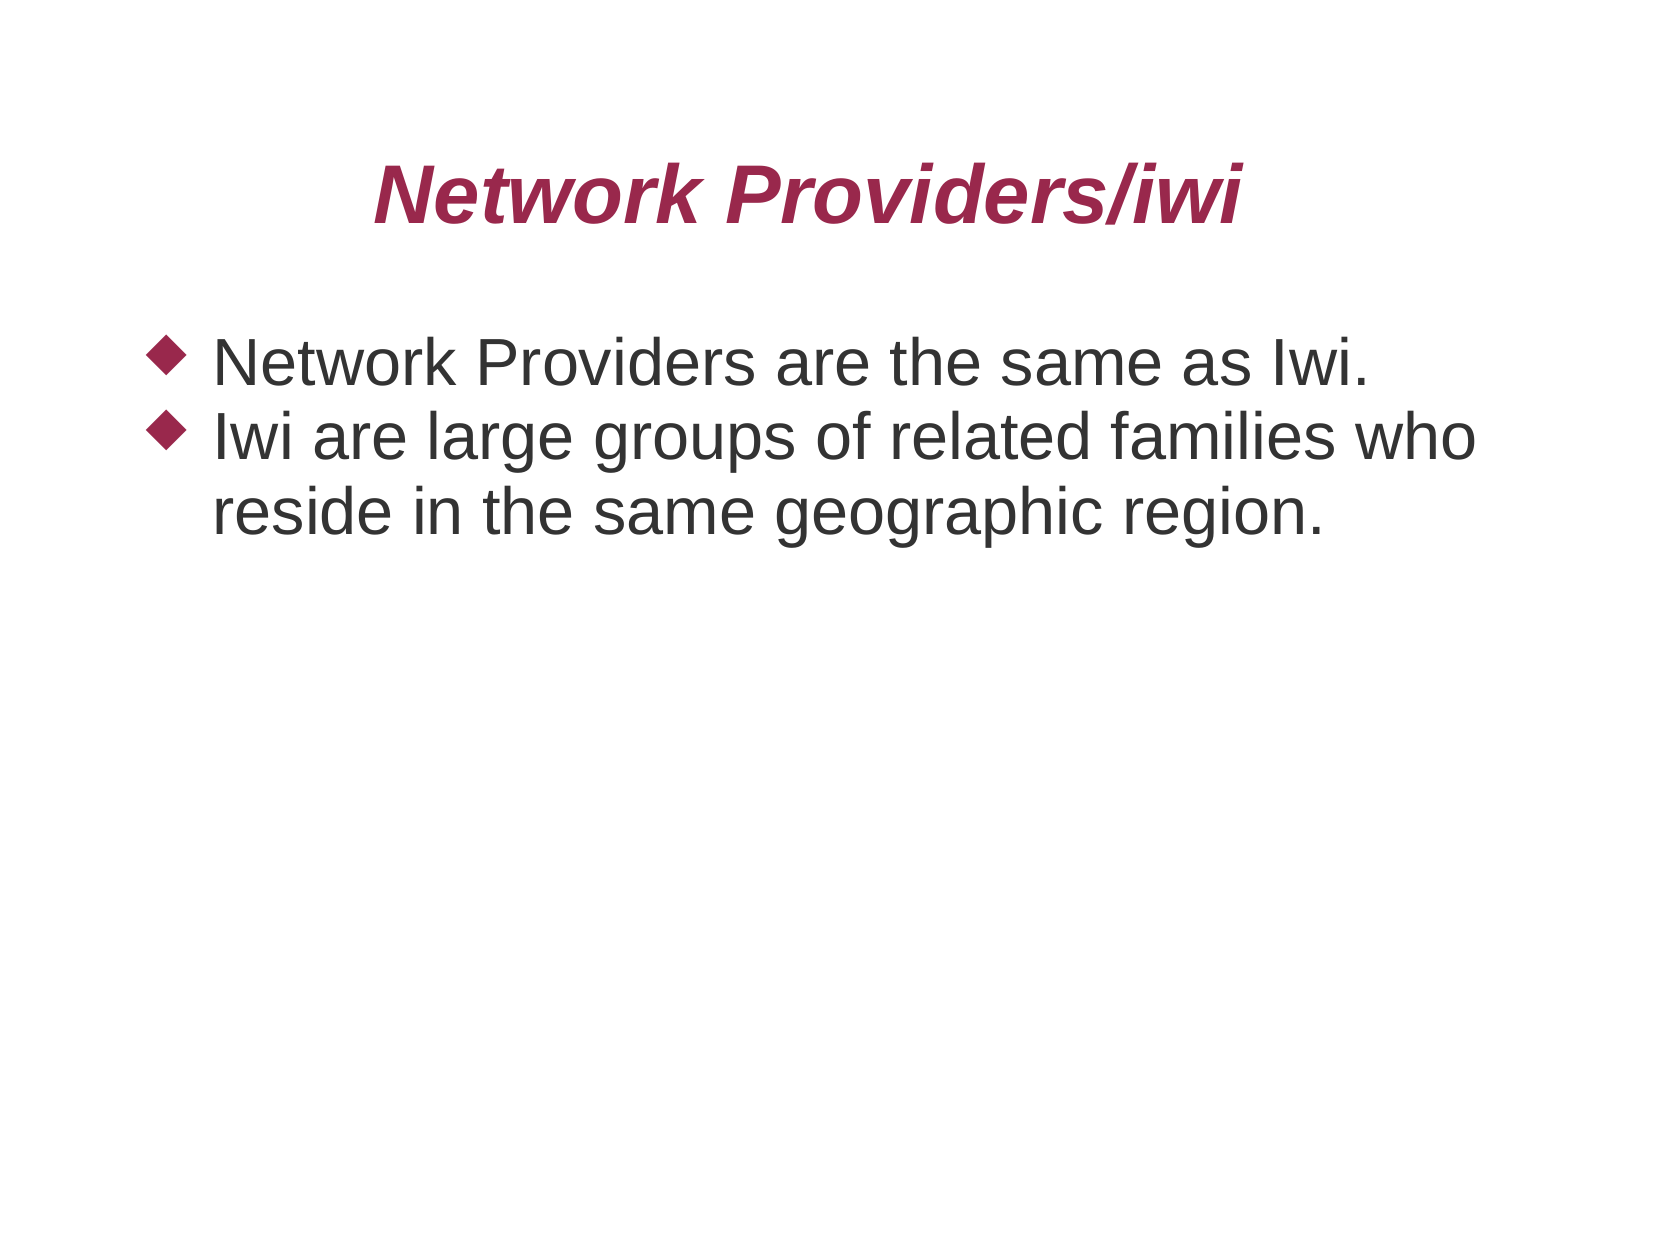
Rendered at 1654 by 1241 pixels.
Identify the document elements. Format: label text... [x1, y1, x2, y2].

list Network Providers are the same as Iwi. Iwi are large groups of related families who reside in the same geographic region. [129, 324, 1489, 975]
title Network Providers/iwi [82, 90, 1536, 298]
